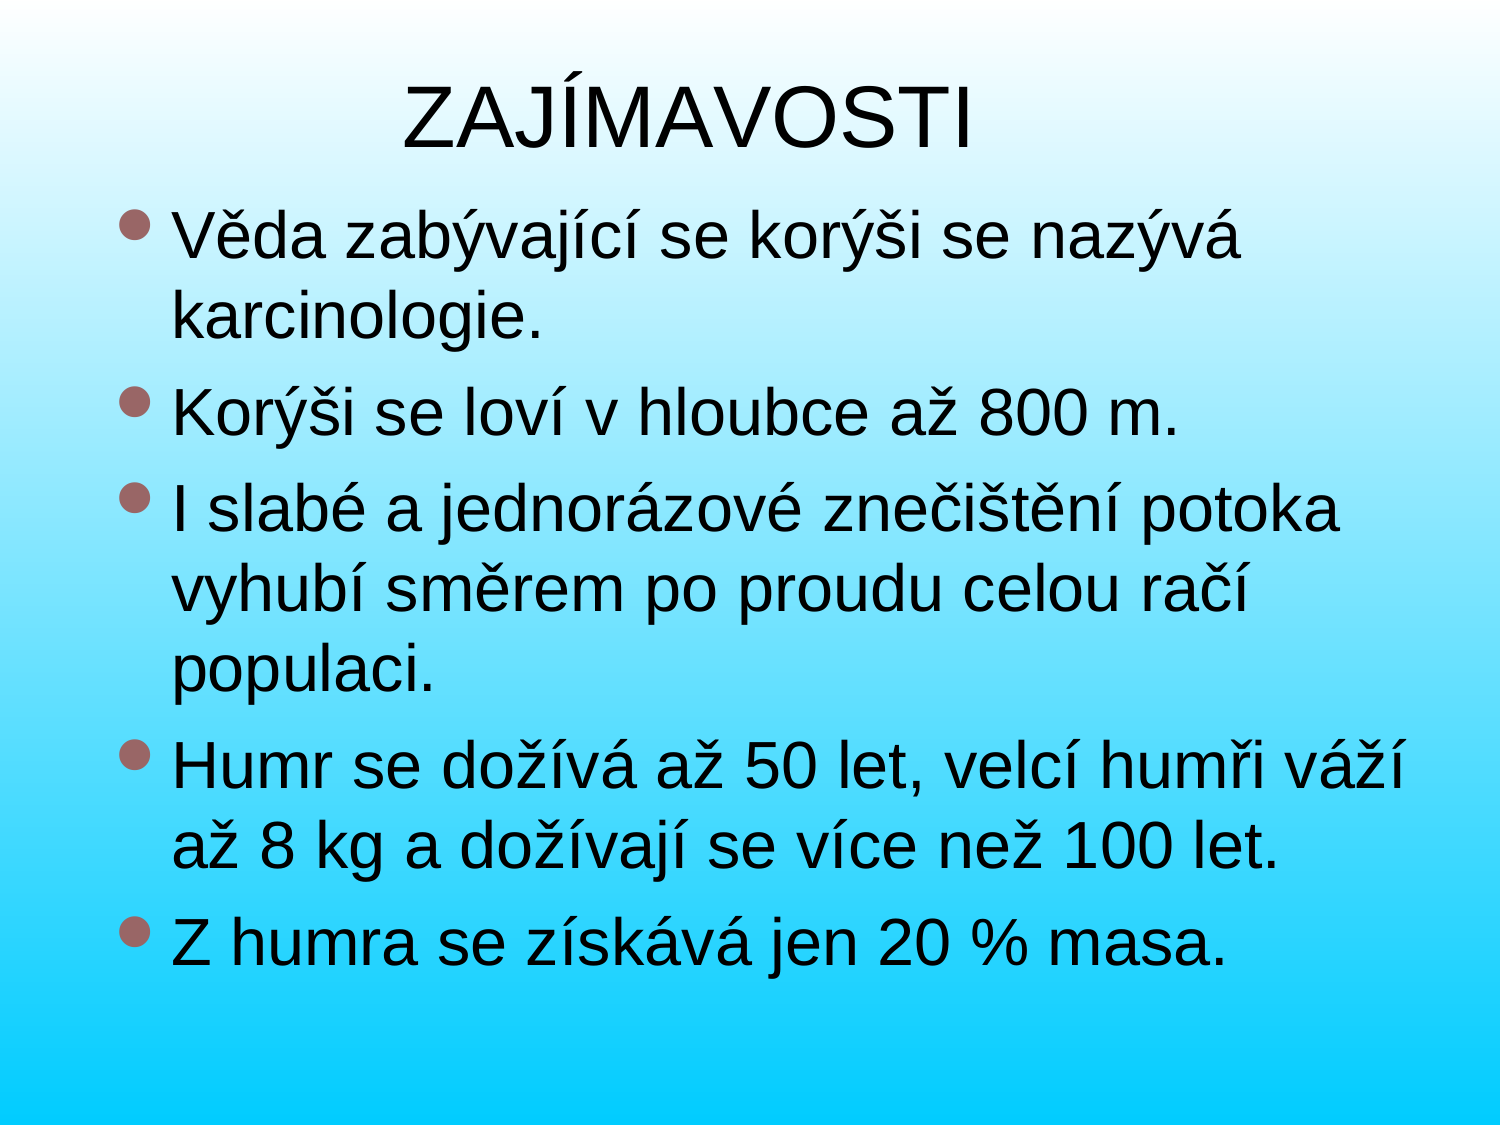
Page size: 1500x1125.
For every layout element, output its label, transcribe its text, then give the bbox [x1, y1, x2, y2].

title ZAJÍMAVOSTI [31, 37, 1347, 188]
list Věda zabývající se korýši se nazývá karcinologie. Korýši se loví v hloubce až 800 m. I slabé a jednorázové znečištění potoka vyhubí směrem po proudu celou račí populaci. Humr se dožívá až 50 let, velcí humři váží až 8 kg a dožívají se více než 100 let. Z humra se získává jen 20 % masa. [99, 184, 1500, 1094]
